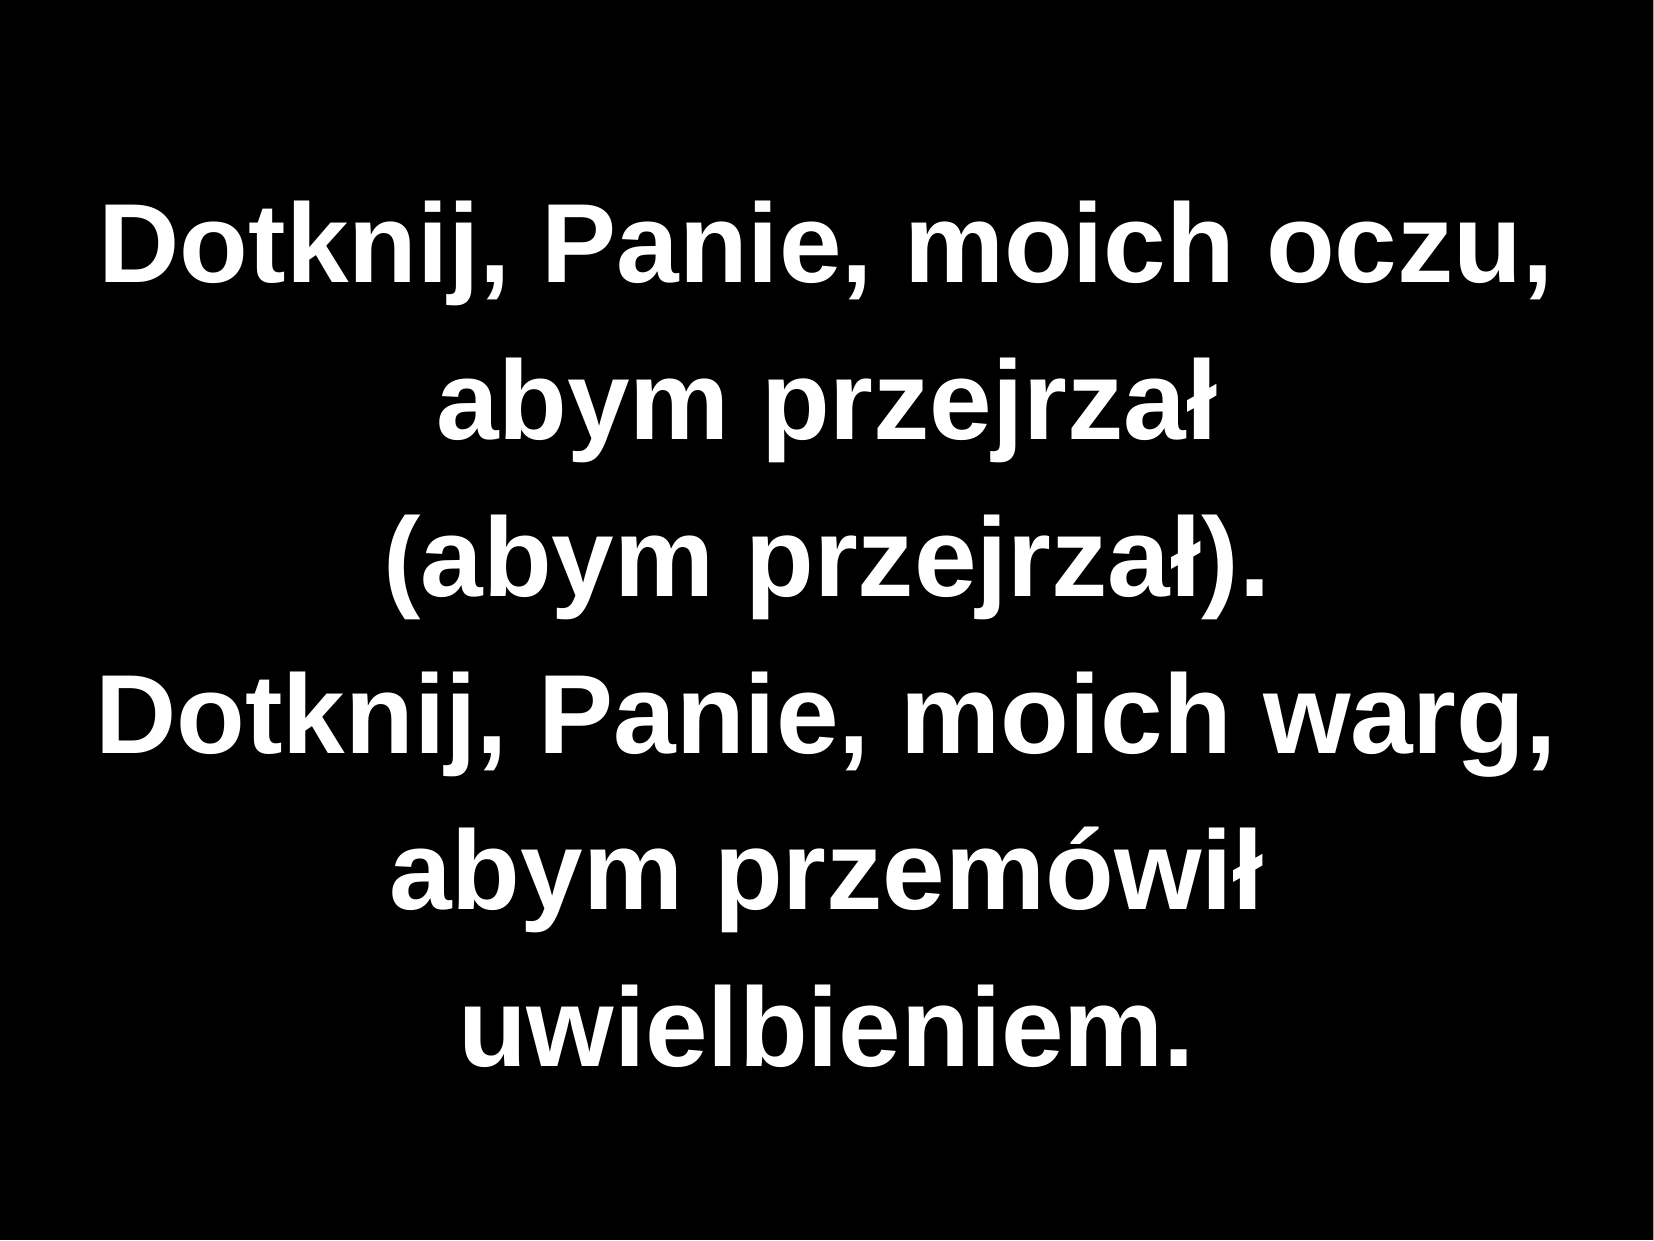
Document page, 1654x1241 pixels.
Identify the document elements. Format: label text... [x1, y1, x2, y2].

subtitle Dotknij, Panie, moich oczu, abym przejrzał (abym przejrzał). Dotknij, Panie, moich warg, abym przemówił uwielbieniem. [0, 0, 1654, 1241]
